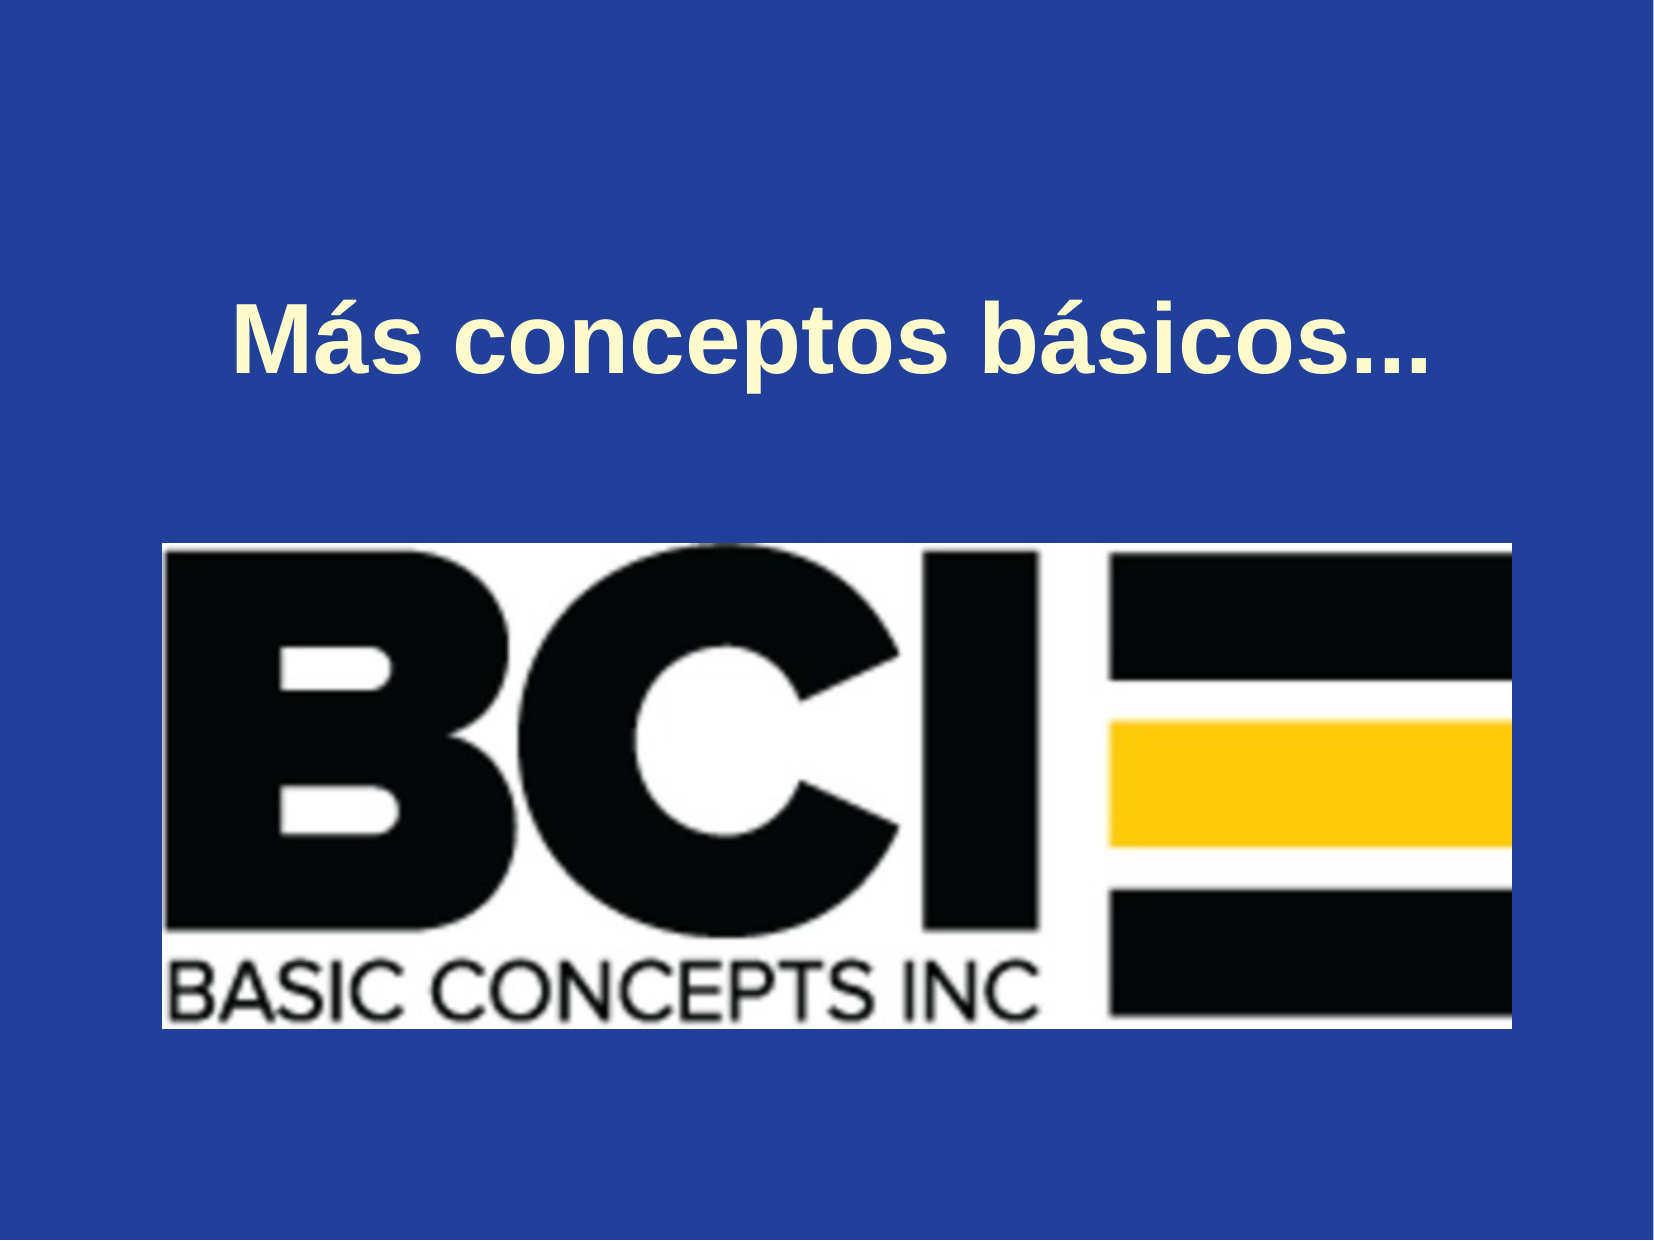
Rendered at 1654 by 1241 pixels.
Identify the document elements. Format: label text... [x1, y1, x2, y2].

title Más conceptos básicos... [59, 171, 1607, 508]
picture [162, 543, 1512, 1029]
